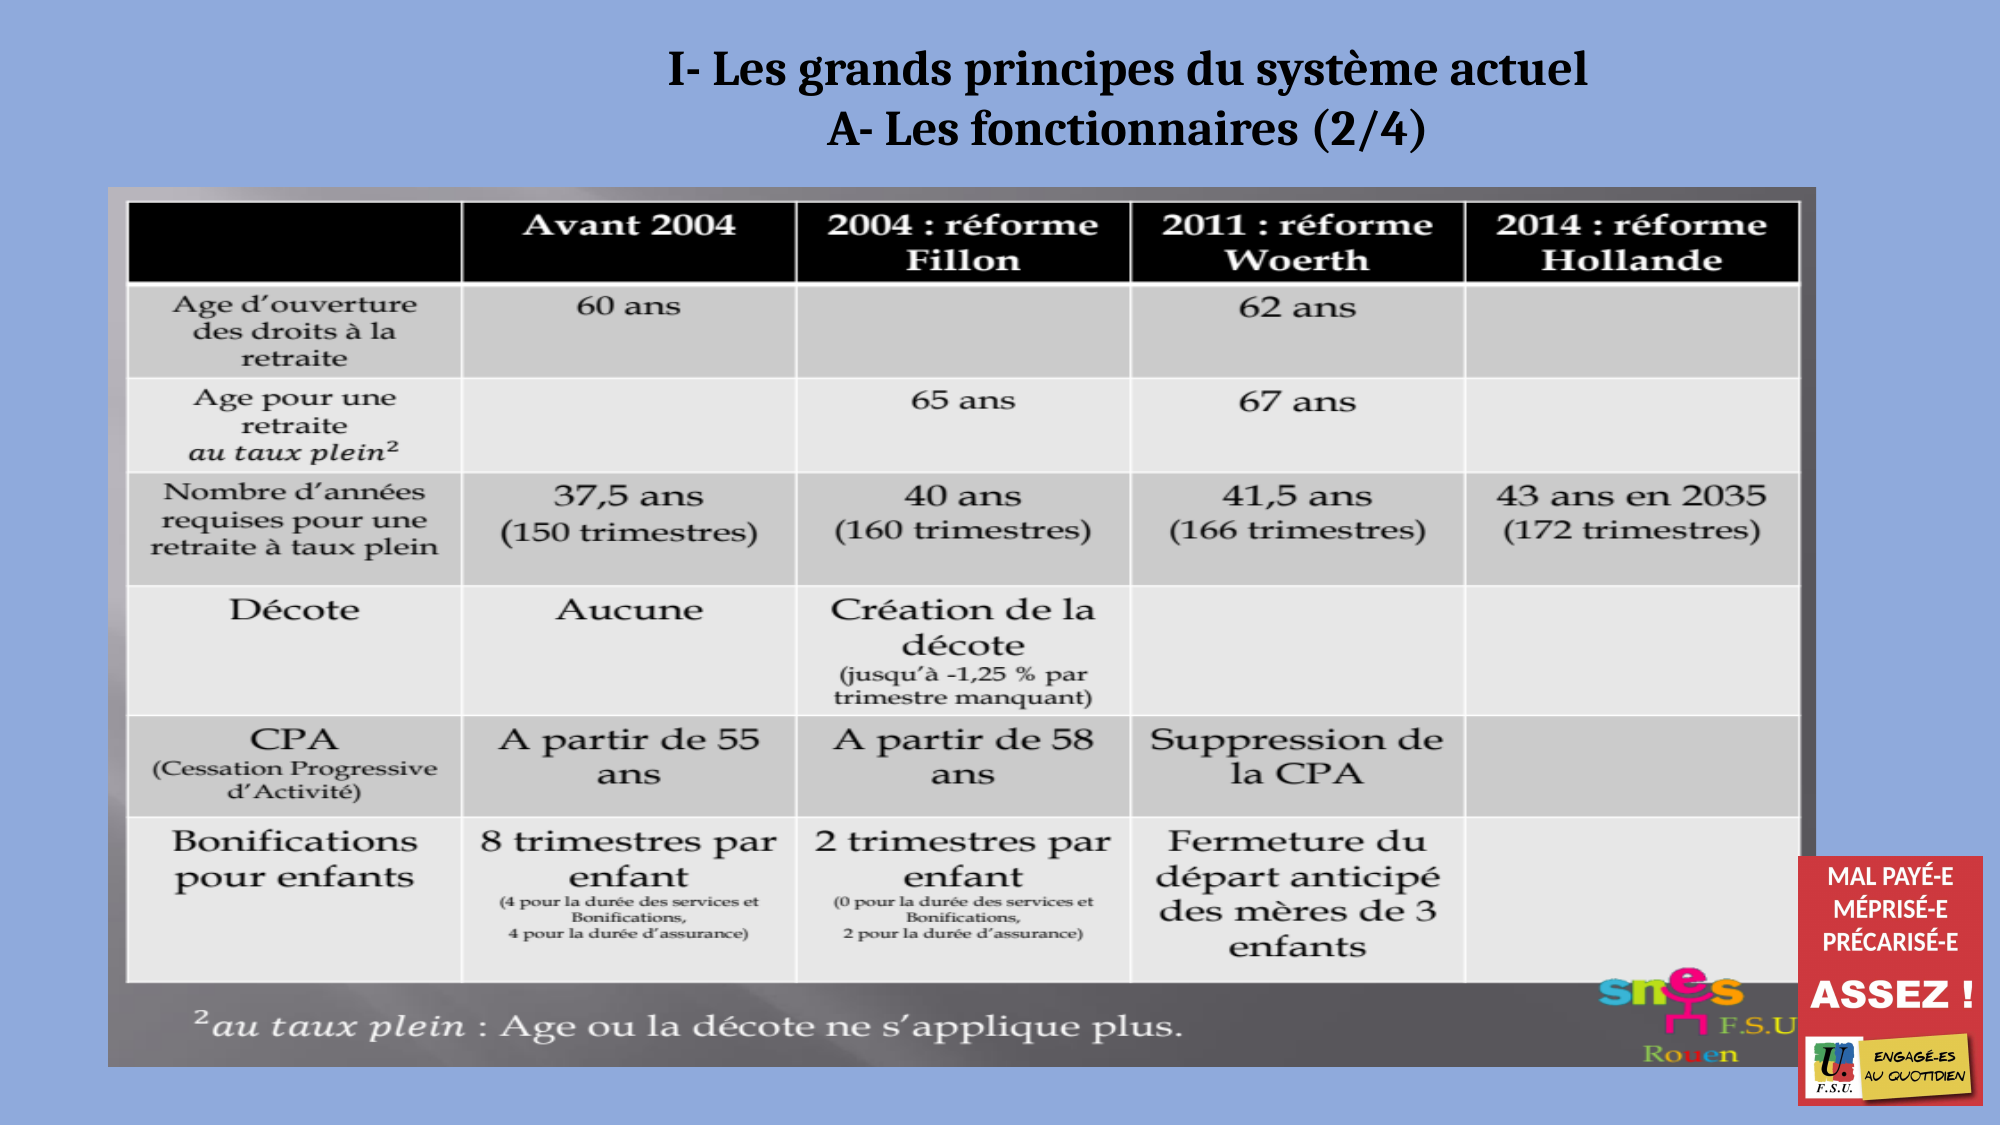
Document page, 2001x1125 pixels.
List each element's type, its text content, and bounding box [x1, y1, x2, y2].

picture [108, 187, 1983, 1106]
text_box I- Les grands principes du système actuel A- Les fonctionnaires (2/4) [288, 27, 1969, 163]
